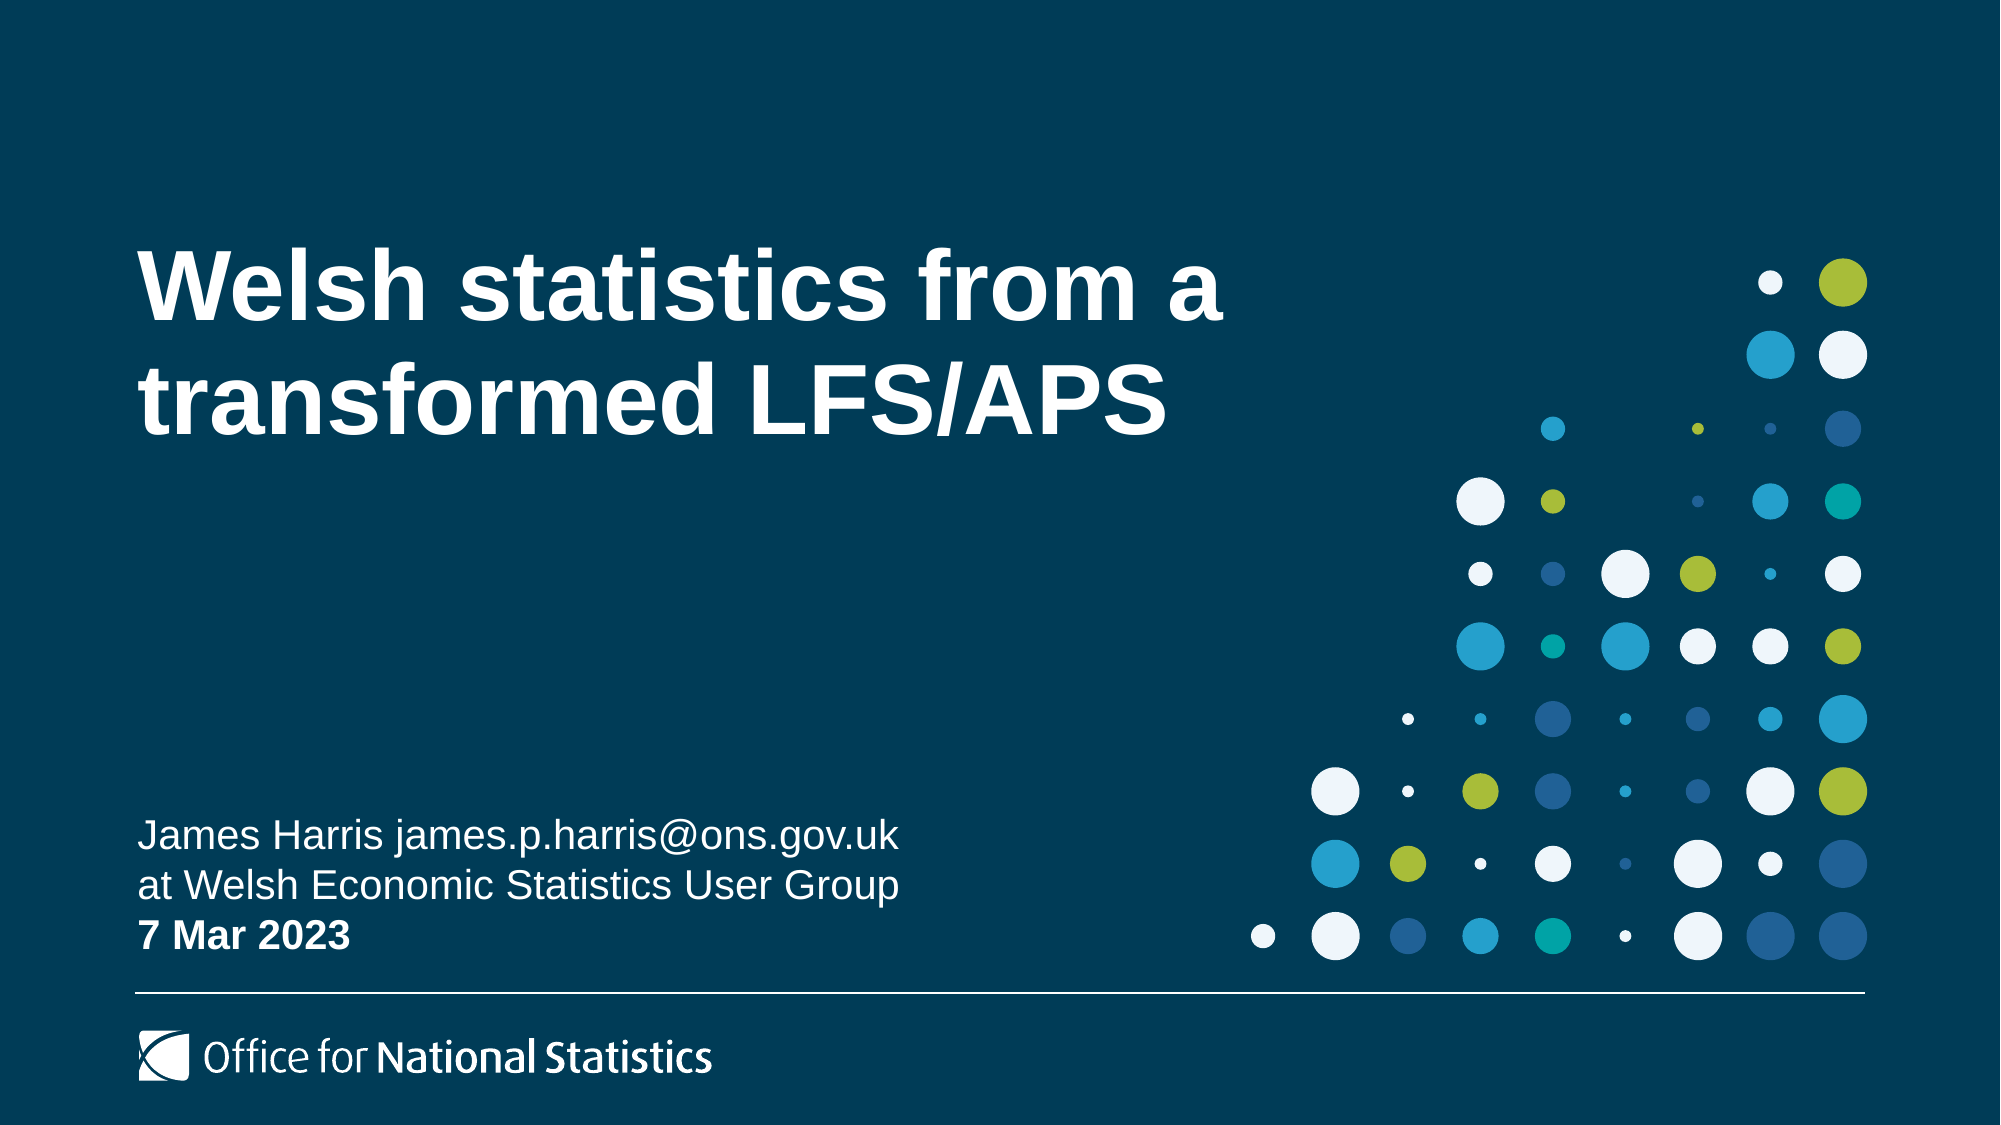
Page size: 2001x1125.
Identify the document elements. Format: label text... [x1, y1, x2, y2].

text_box James Harris james.p.harris@ons.gov.uk at Welsh Economic Statistics User Group 7 Mar 2023 [137, 800, 1084, 960]
title Welsh statistics from a transformed LFS/APS [137, 229, 1565, 566]
